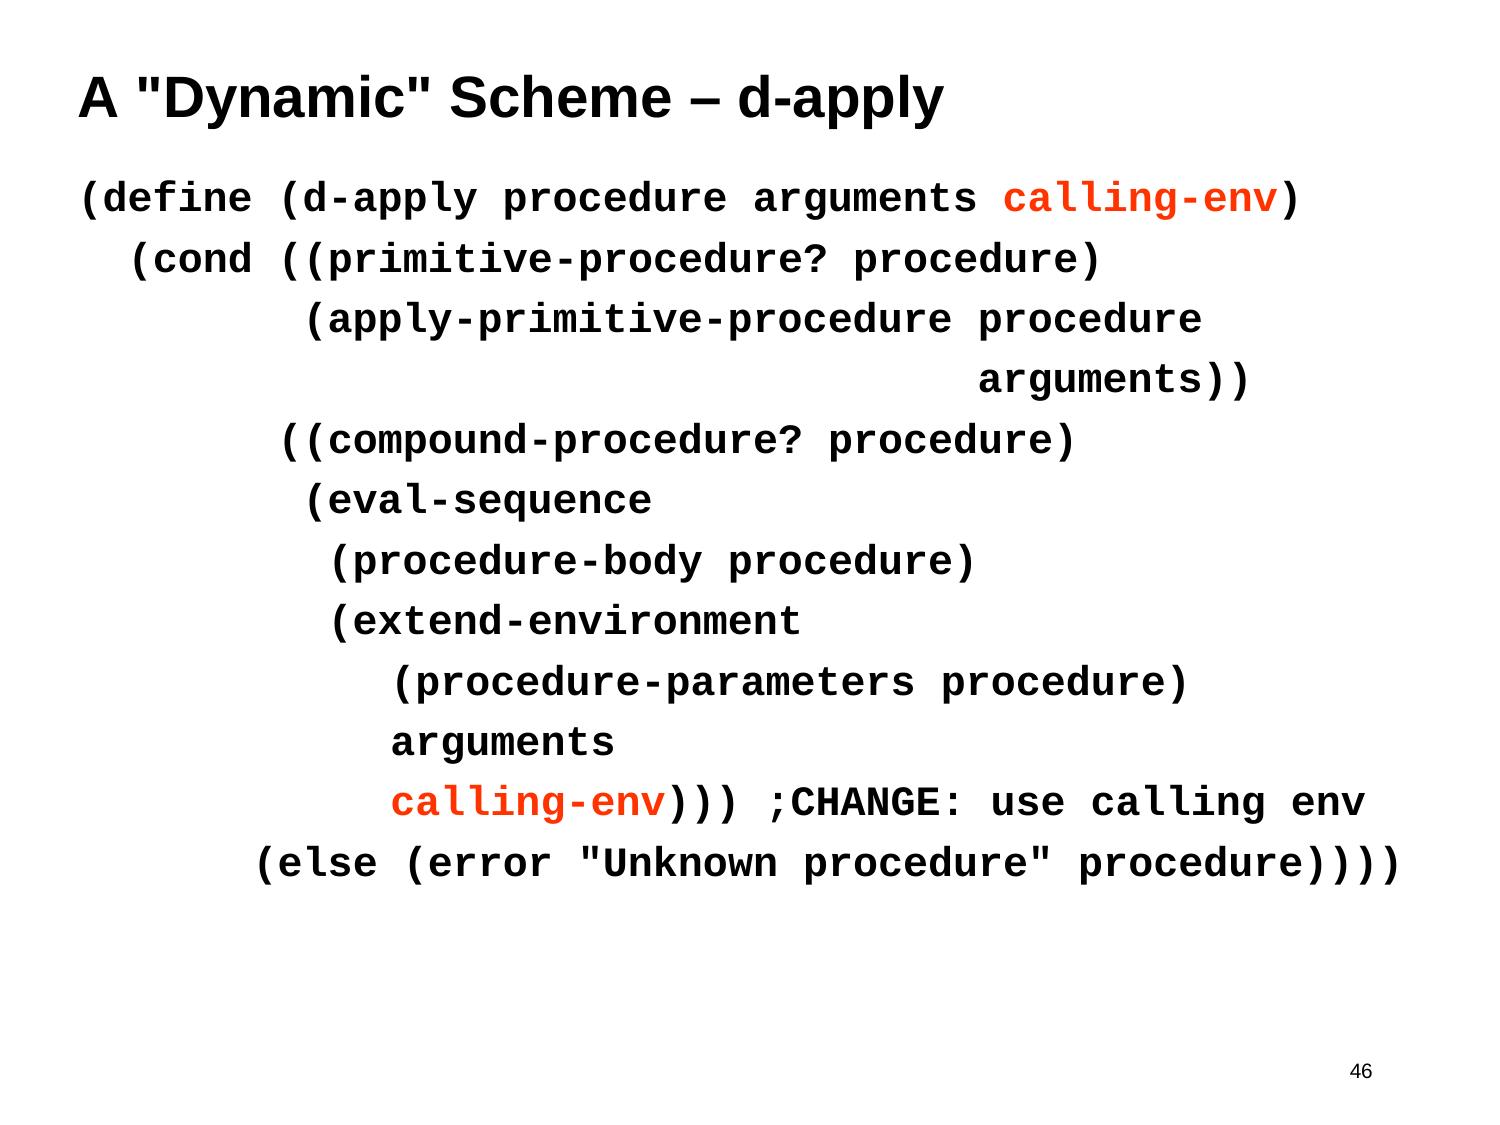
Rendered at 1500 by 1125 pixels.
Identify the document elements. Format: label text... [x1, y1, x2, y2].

text_box <number> [1025, 1049, 1388, 1101]
text_box A "Dynamic" Scheme – d-apply [62, 24, 1338, 162]
text_box (define (d-apply procedure arguments calling-env) (cond ((primitive-procedure? procedure) (apply-primitive-procedure procedure arguments)) ((compound-procedure? procedure) (eval-sequence (procedure-body procedure) (extend-environment (procedure-parameters procedure) arguments calling-env))) ;CHANGE: use calling env (else (error "Unknown procedure" procedure)))) [62, 162, 1450, 1000]
